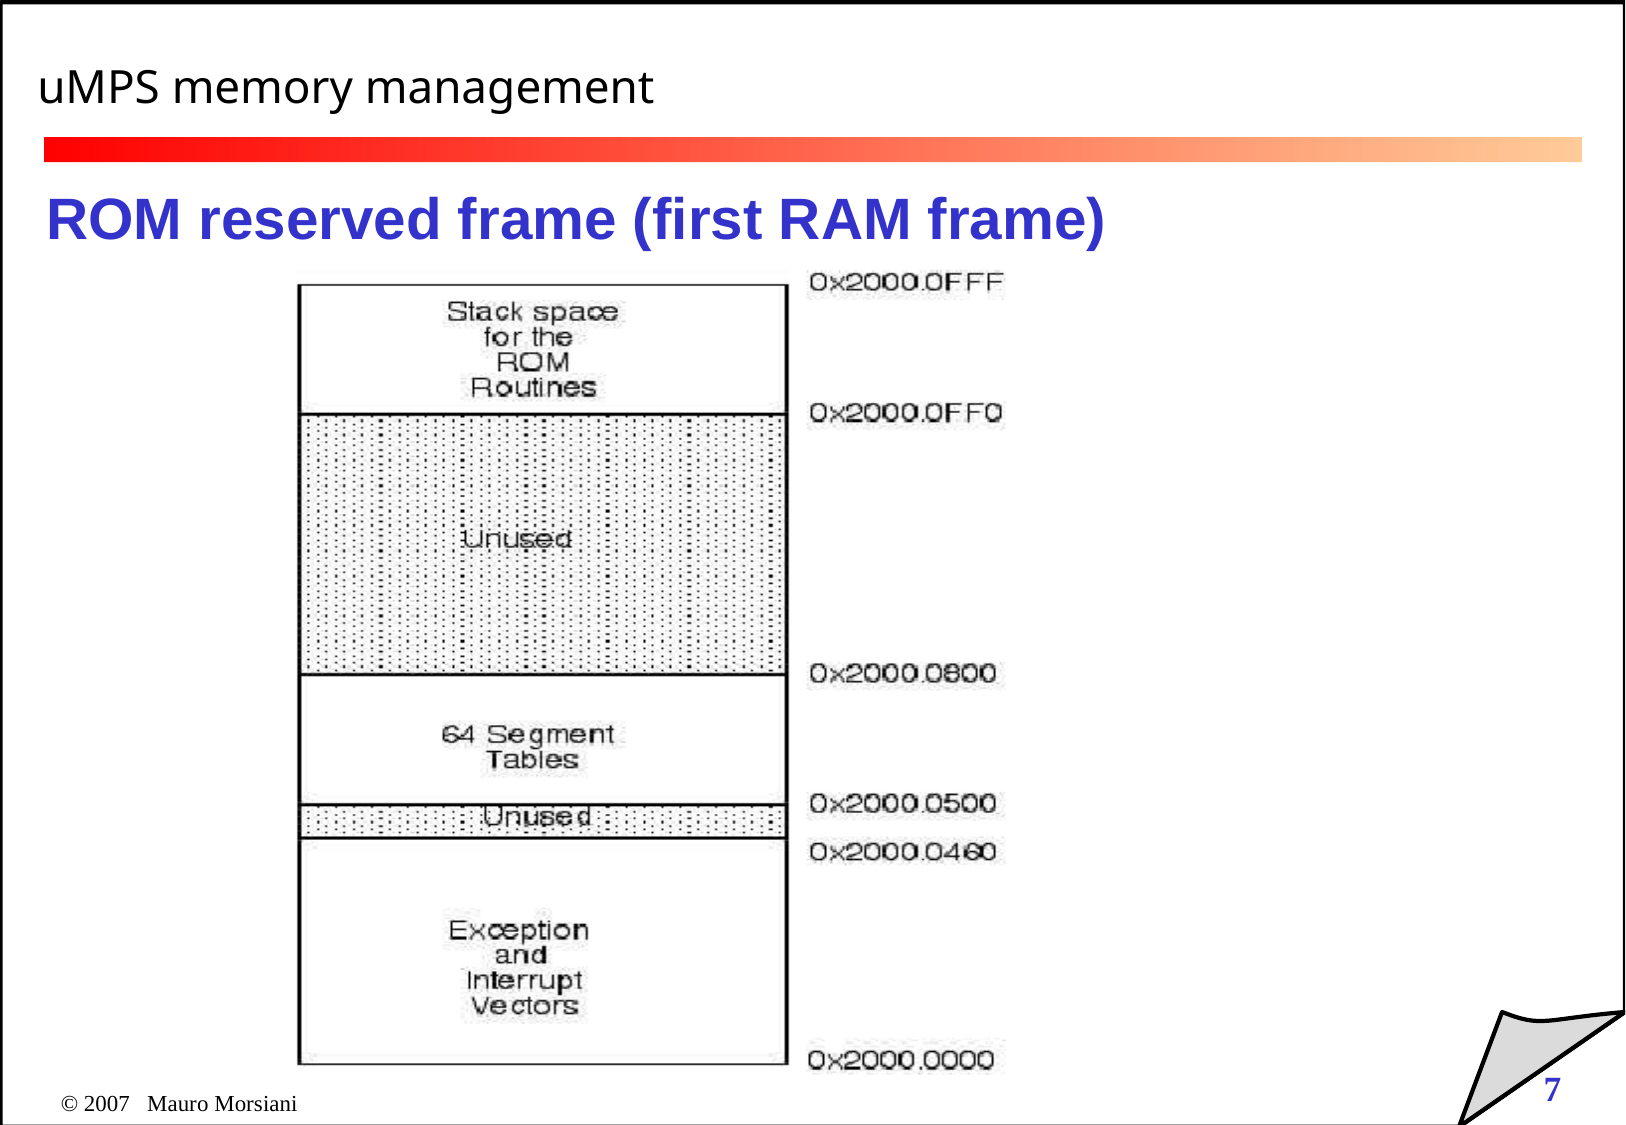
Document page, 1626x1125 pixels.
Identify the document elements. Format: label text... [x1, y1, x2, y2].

picture [276, 713, 1010, 1078]
list ROM reserved frame (first RAM frame) [46, 187, 1549, 713]
title uMPS memory management [37, 44, 1587, 130]
